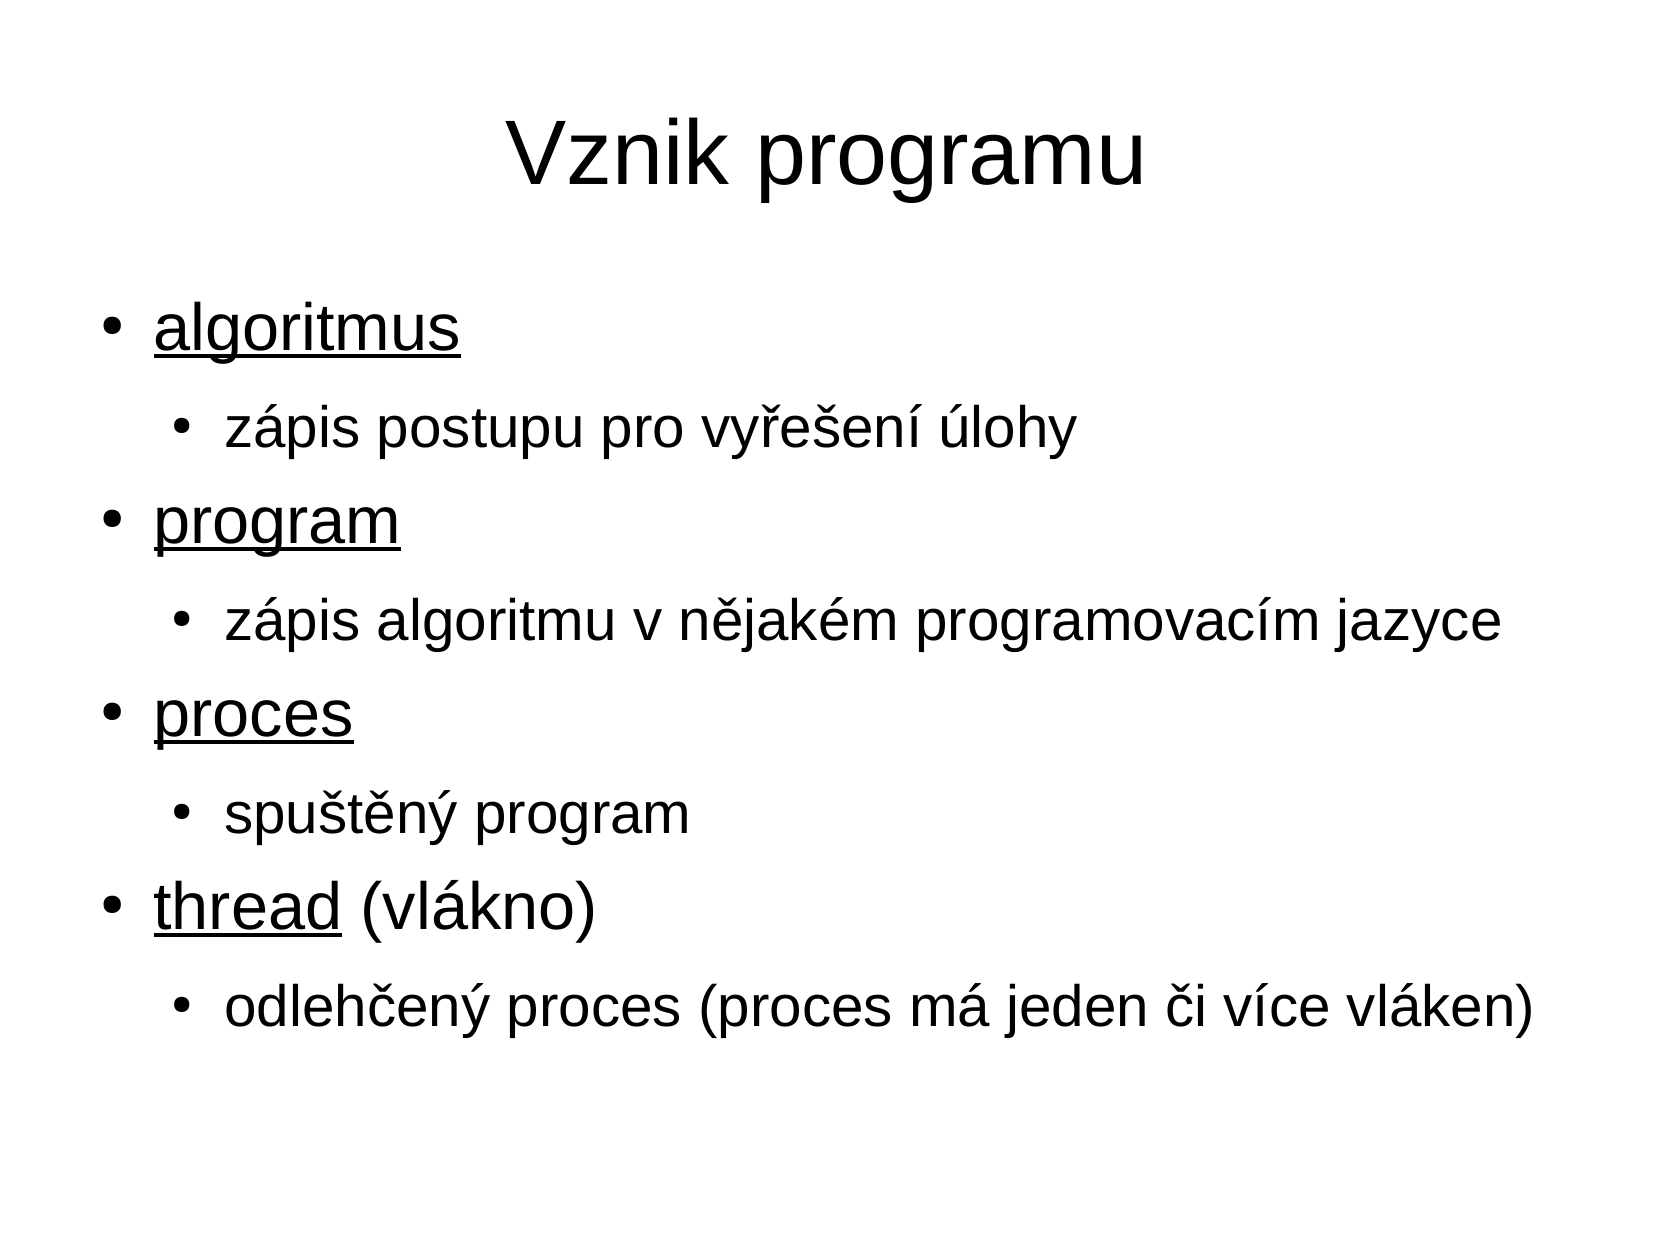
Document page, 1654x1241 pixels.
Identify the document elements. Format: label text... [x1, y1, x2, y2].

list algoritmus zápis postupu pro vyřešení úlohy program zápis algoritmu v nějakém programovacím jazyce proces spuštěný program thread (vlákno) odlehčený proces (proces má jeden či více vláken) [82, 290, 1571, 1094]
title Vznik programu [82, 56, 1571, 250]
